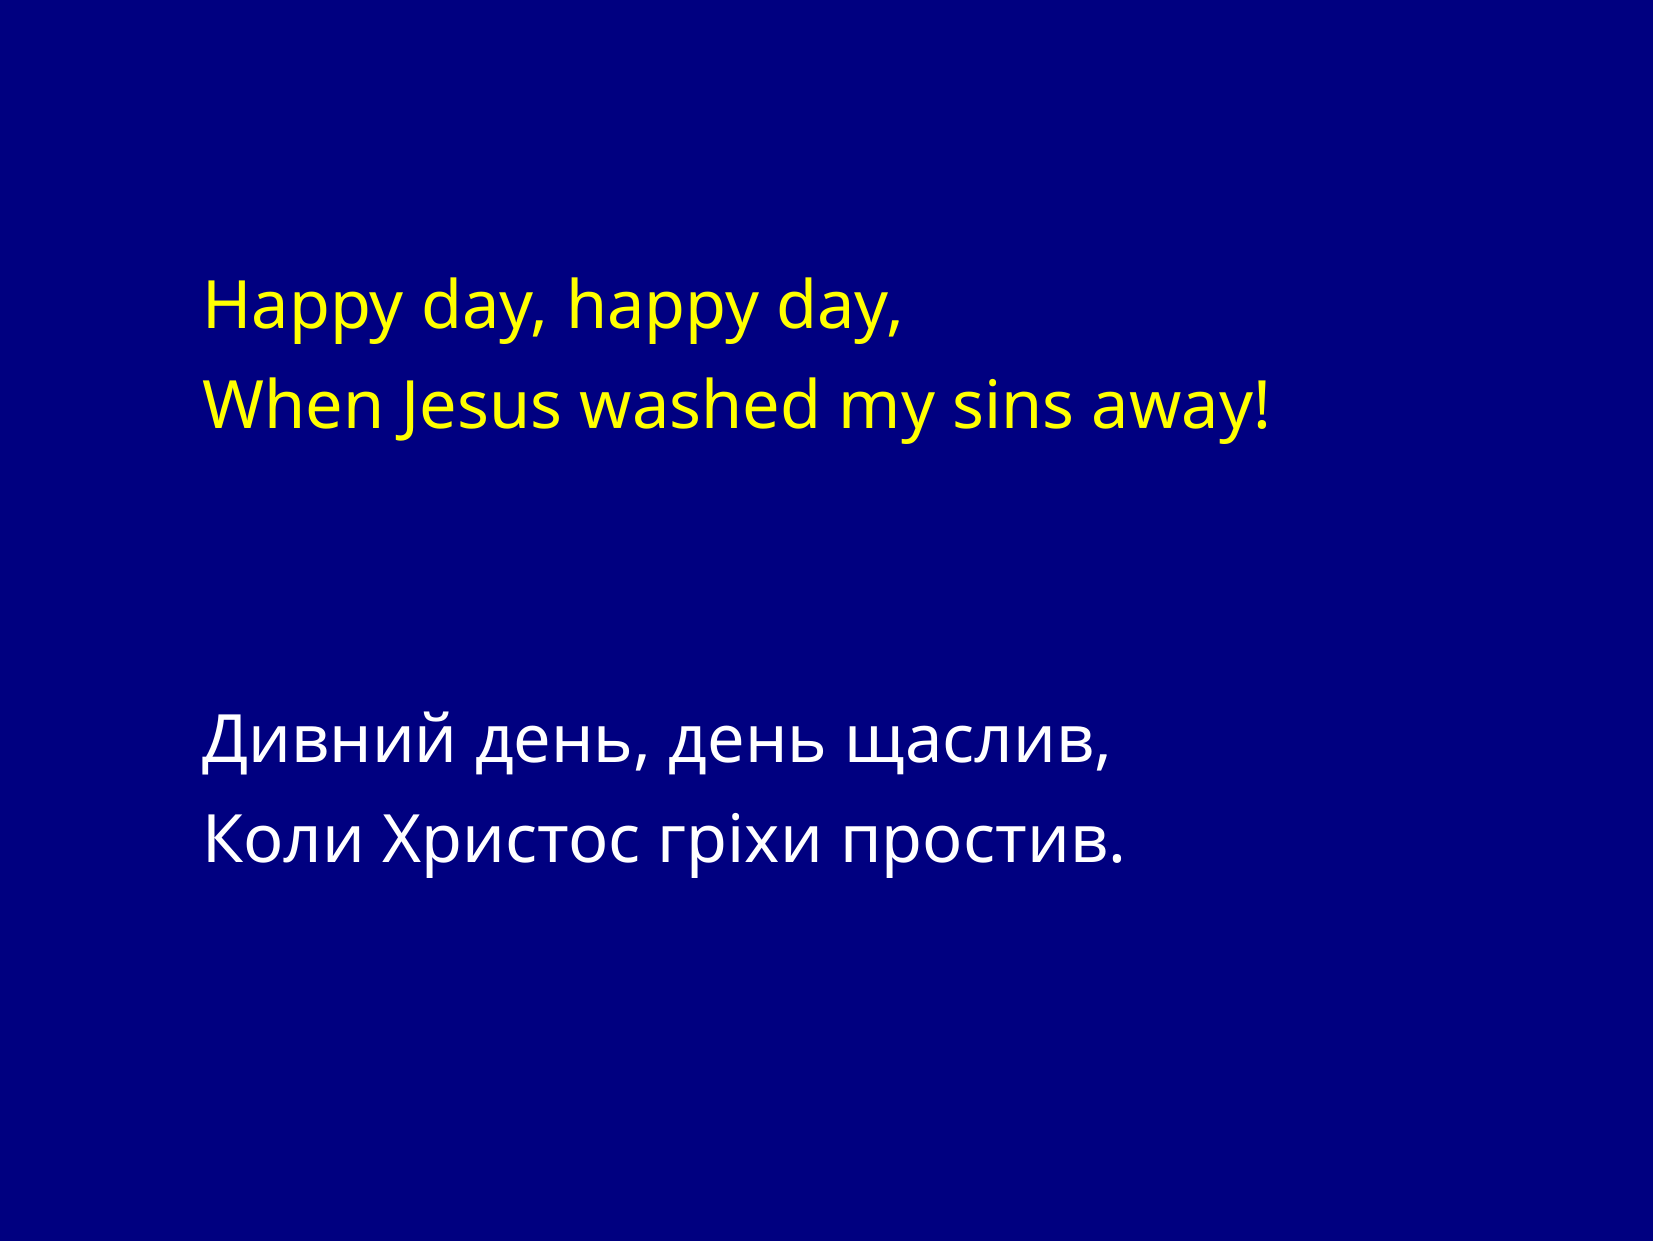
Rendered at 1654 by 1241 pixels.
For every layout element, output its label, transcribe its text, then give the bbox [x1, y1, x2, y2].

text_box Дивний день, день щаслив, Коли Христос гріхи простив. [75, 675, 1576, 1163]
text_box Happy day, happy day, When Jesus washed my sins away! [75, 150, 1576, 638]
